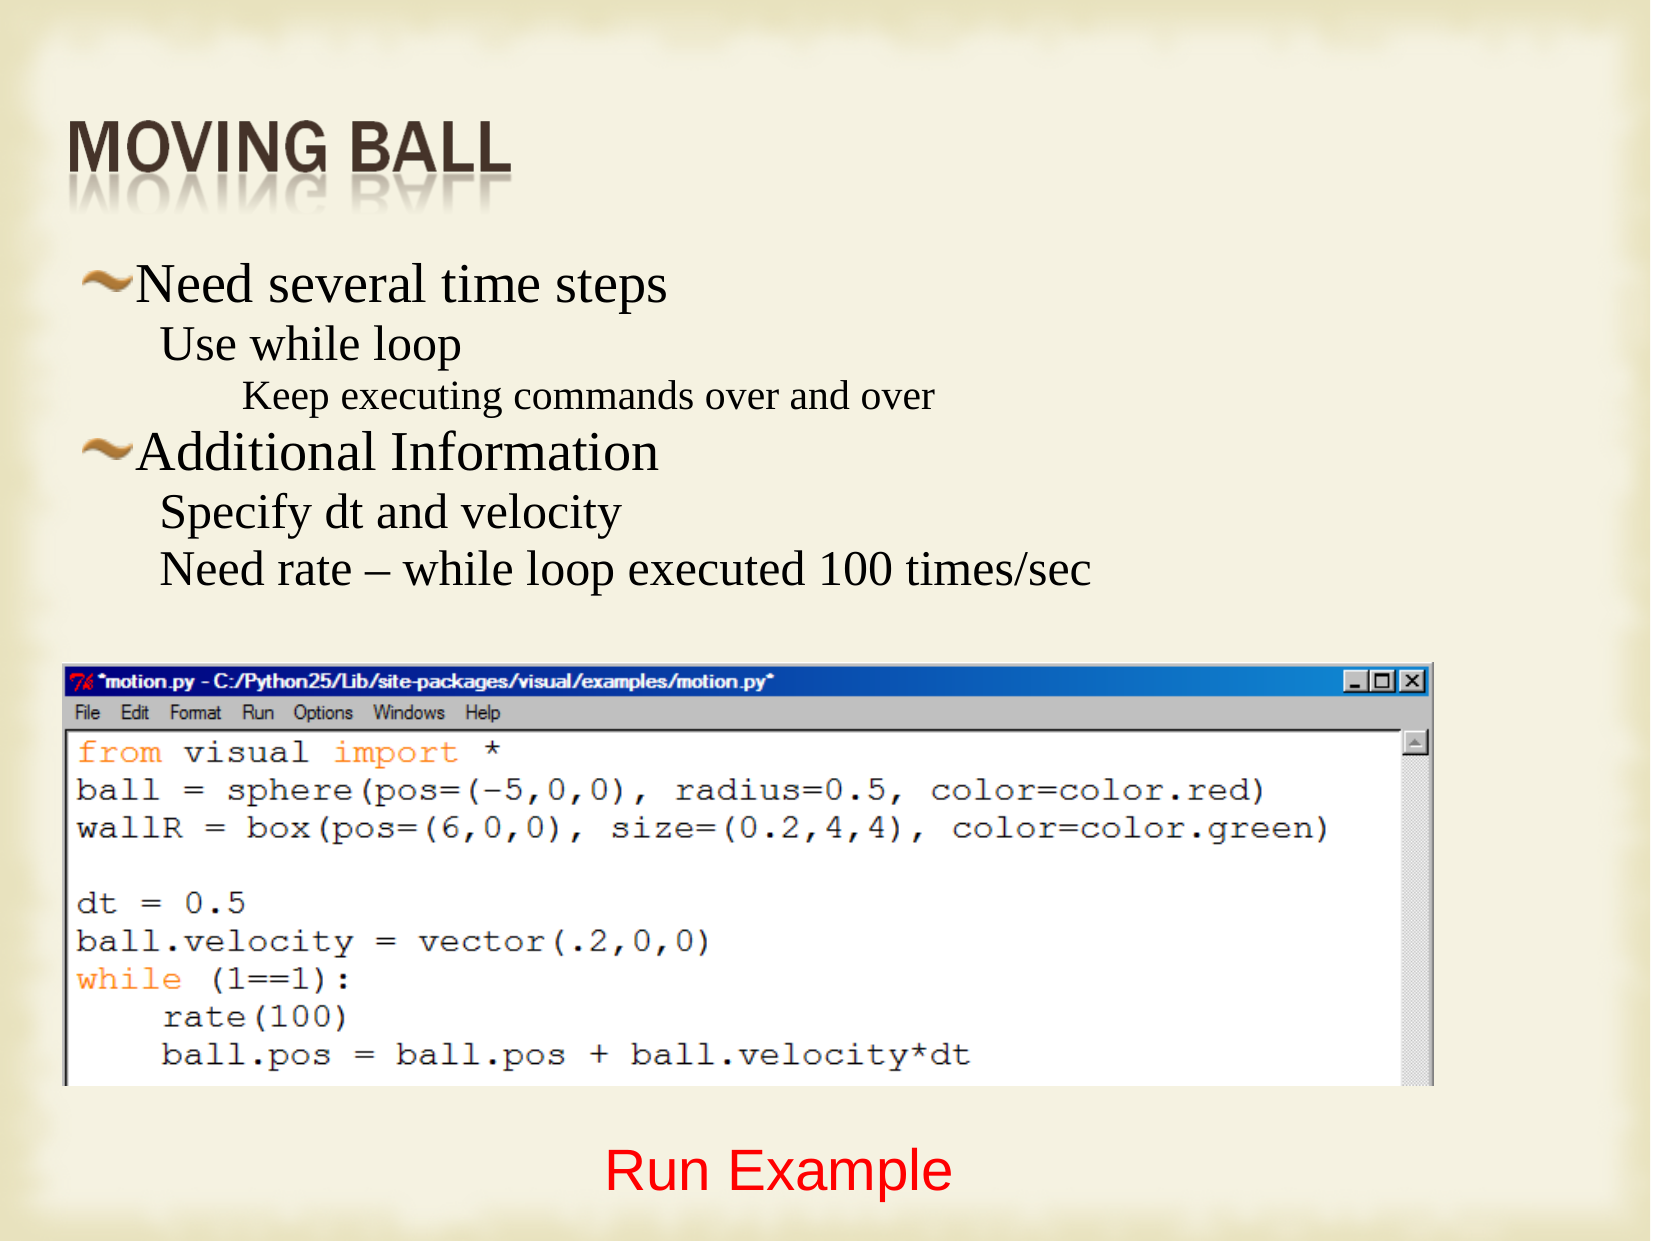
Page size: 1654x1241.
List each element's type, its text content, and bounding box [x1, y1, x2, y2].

picture [0, 0, 1651, 1241]
list Need several time steps Use while loop Keep executing commands over and over Additional Information Specify dt and velocity Need rate – while loop executed 100 times/sec [50, 254, 1476, 638]
text_box Run Example [589, 1130, 1040, 1210]
text_box [16, 73, 1477, 264]
